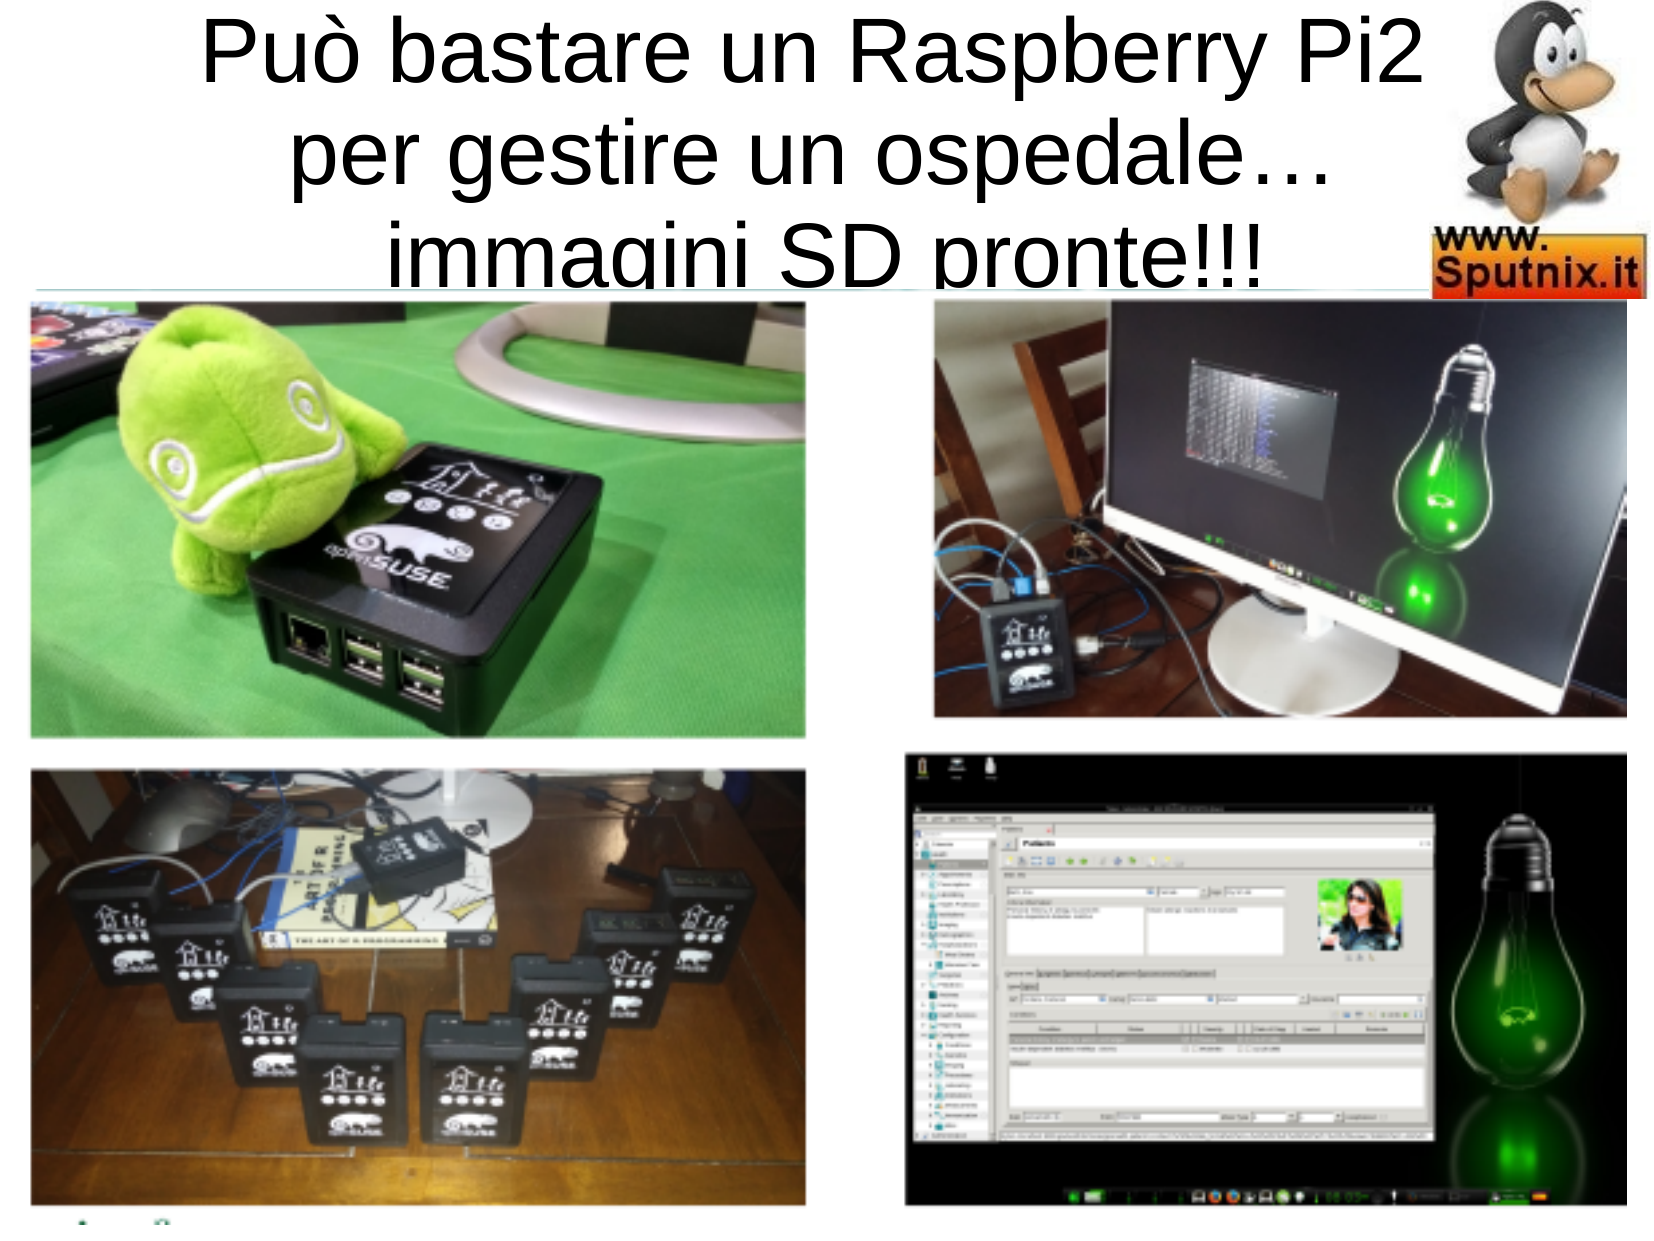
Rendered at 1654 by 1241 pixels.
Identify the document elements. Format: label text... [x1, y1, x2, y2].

title Può bastare un Raspberry Pi2 per gestire un ospedale… immagini SD pronte!!! [82, 0, 1429, 289]
picture [21, 0, 1651, 1225]
